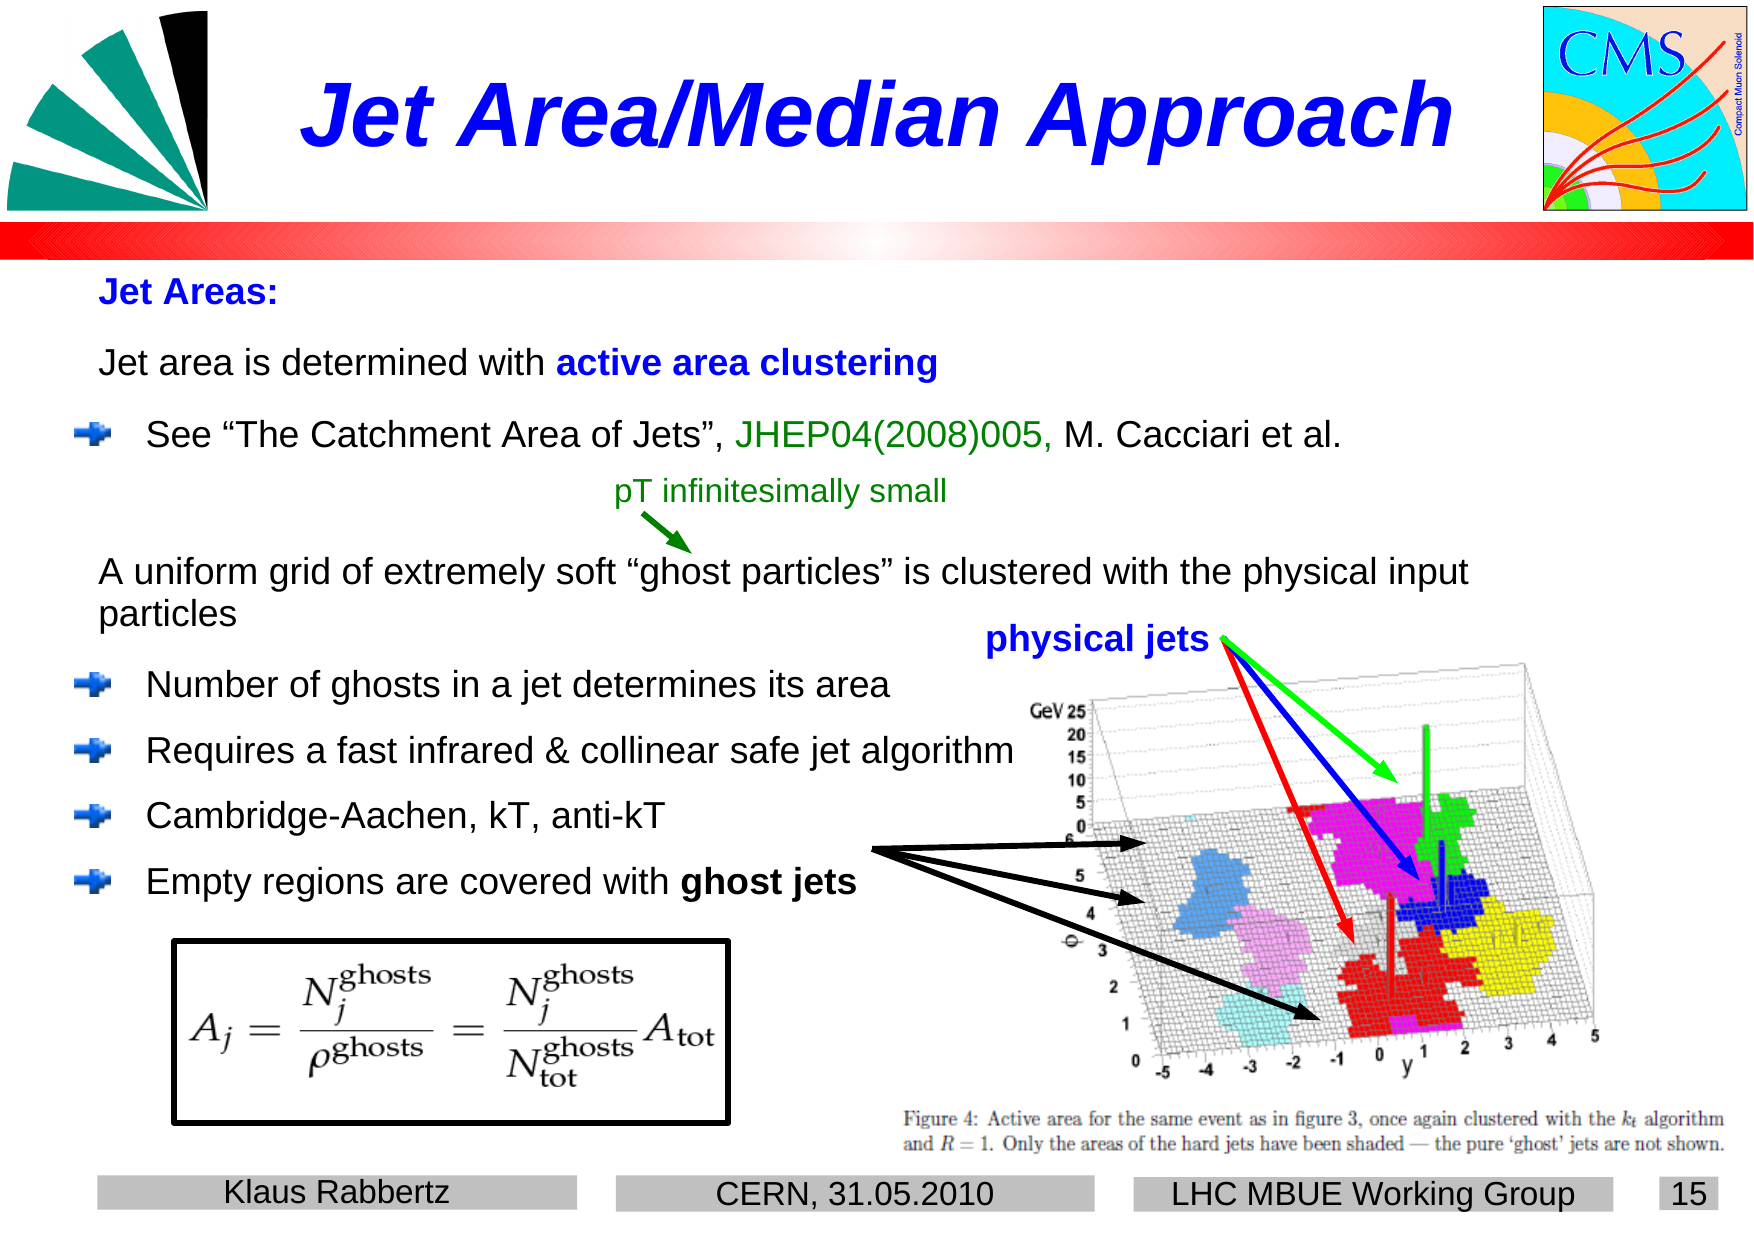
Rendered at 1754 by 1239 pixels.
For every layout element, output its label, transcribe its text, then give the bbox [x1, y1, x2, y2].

text_box pT infinitesimally small [602, 460, 961, 522]
picture [875, 590, 1752, 1169]
text_box physical jets [973, 606, 1222, 672]
title Jet Area/Median Approach [220, 27, 1536, 202]
picture [7, 11, 208, 213]
list Jet Areas: Jet area is determined with active area clustering See “The Catchment Area of Jets”, JHEP04(2008)005, M. Cacciari et al. A uniform grid of extremely soft “ghost particles” is clustered with the physical input particles Number of ghosts in a jet determines its area Requires a fast infrared & collinear safe jet algorithm Cambridge-Aachen, kT, anti-kT Empty regions are covered with ghost jets [15, 270, 1619, 998]
picture [1542, 5, 1748, 211]
picture [177, 944, 726, 1121]
